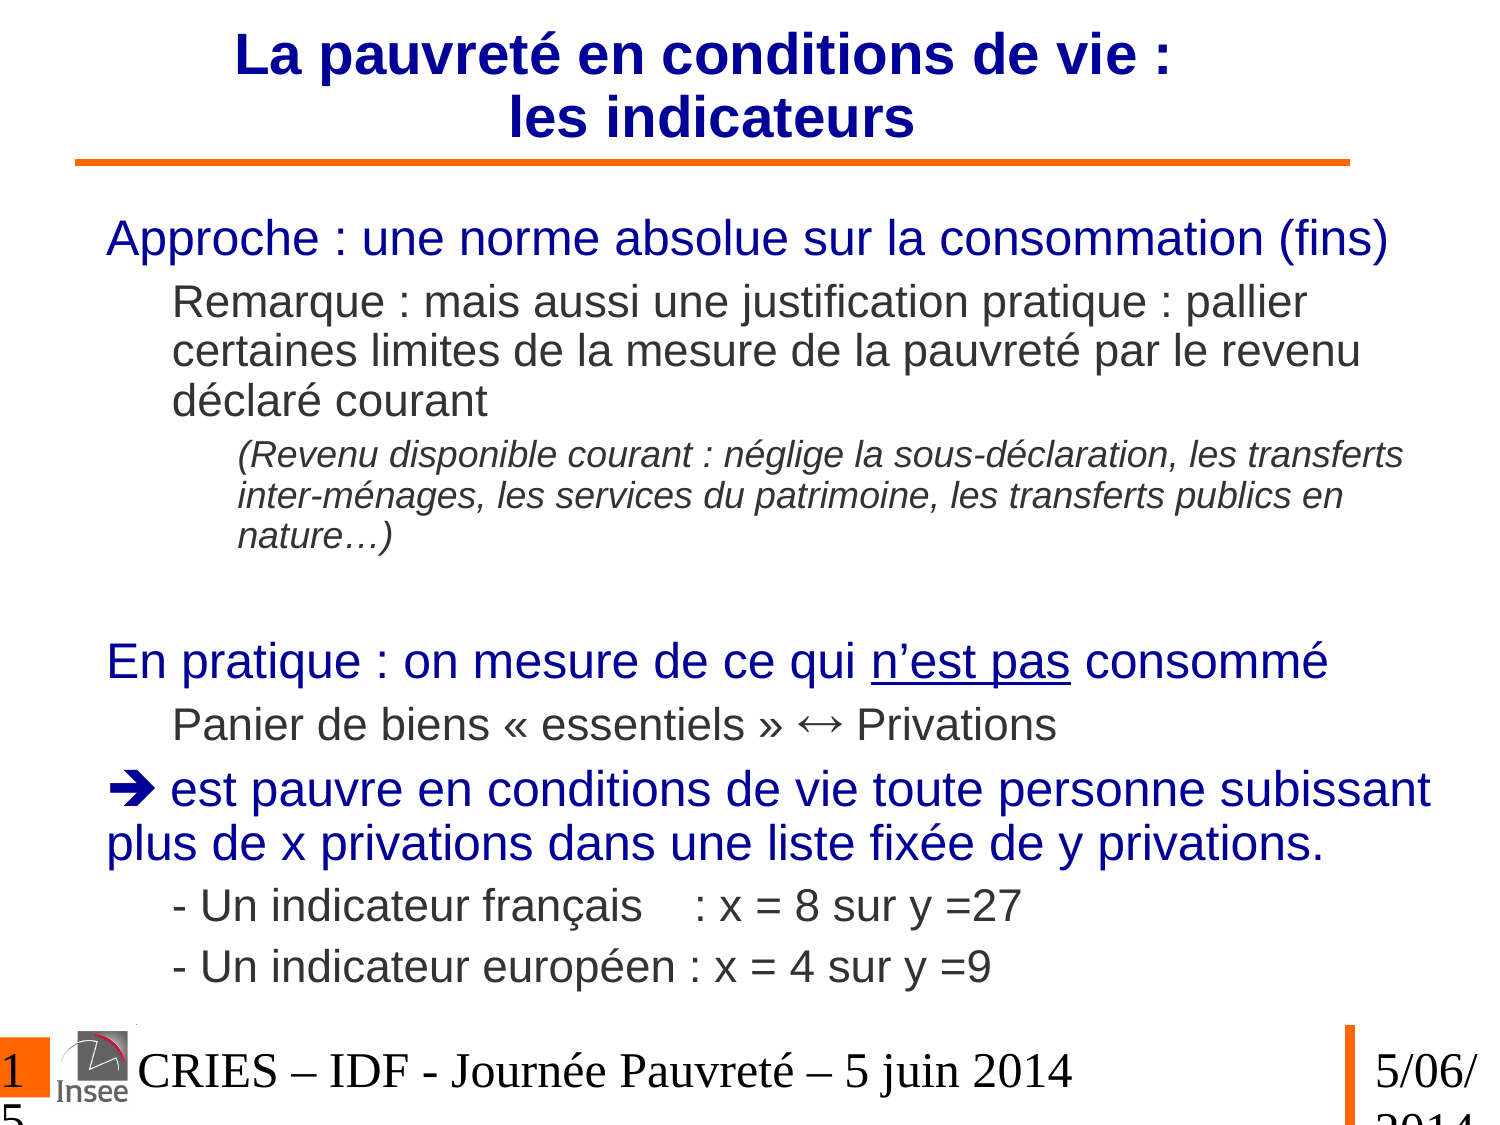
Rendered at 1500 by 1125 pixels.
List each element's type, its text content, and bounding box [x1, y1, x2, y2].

list Approche : une norme absolue sur la consommation (fins) Remarque : mais aussi une justification pratique : pallier certaines limites de la mesure de la pauvreté par le revenu déclaré courant (Revenu disponible courant : néglige la sous-déclaration, les transferts inter-ménages, les services du patrimoine, les transferts publics en nature…) En pratique : on mesure de ce qui n’est pas consommé Panier de biens « essentiels »  Privations  est pauvre en conditions de vie toute personne subissant plus de x privations dans une liste fixée de y privations. - Un indicateur français : x = 8 sur y =27 - Un indicateur européen : x = 4 sur y =9 [50, 212, 1450, 1000]
title La pauvreté en conditions de vie : les indicateurs [75, 24, 1351, 151]
picture [50, 1024, 137, 1113]
